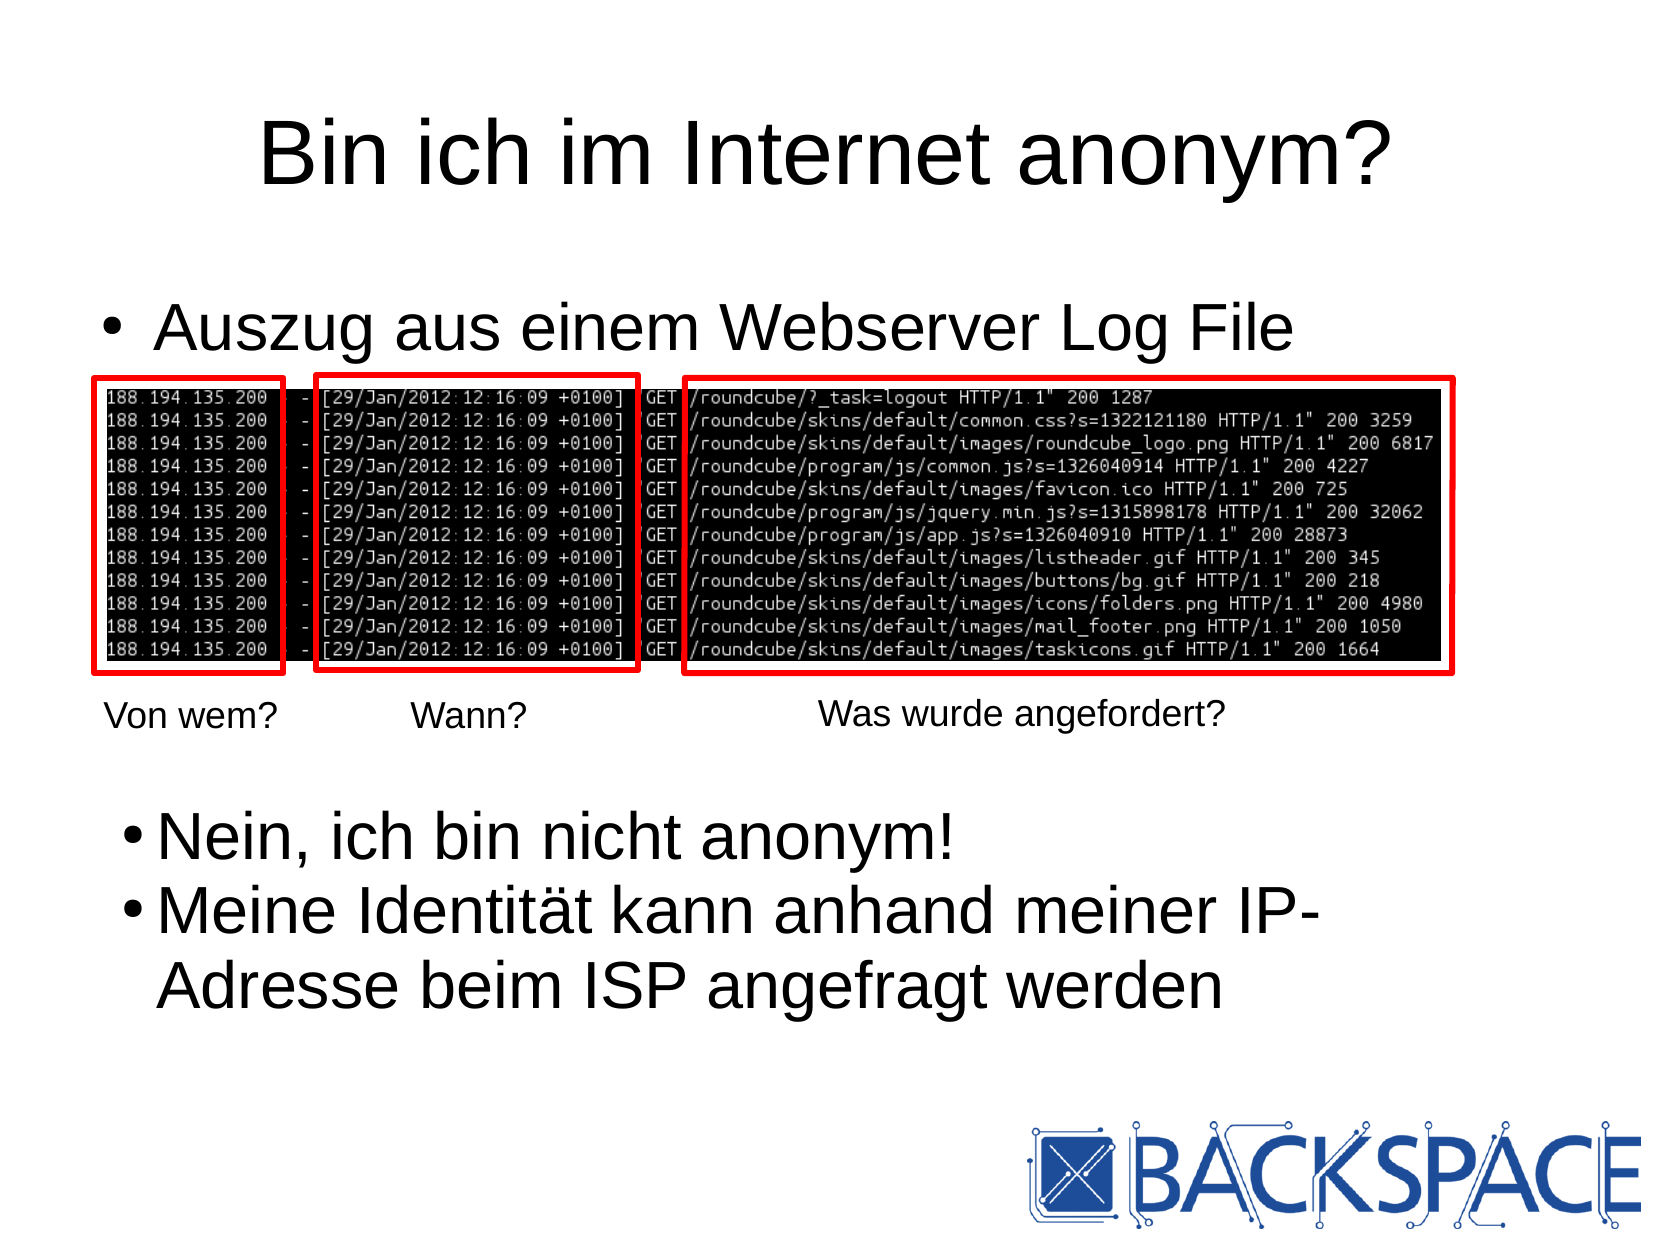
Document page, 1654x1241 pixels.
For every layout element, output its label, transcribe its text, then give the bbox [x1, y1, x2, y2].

text_box Was wurde angefordert? [803, 685, 1300, 742]
title Bin ich im Internet anonym? [82, 49, 1571, 257]
picture [107, 389, 280, 661]
picture [319, 389, 635, 661]
picture [641, 389, 681, 661]
text_box Von wem? [88, 687, 349, 745]
list Auszug aus einem Webserver Log File [82, 290, 1538, 1010]
text_box Wann? [395, 687, 597, 745]
picture [286, 389, 313, 661]
picture [1027, 1121, 1641, 1229]
text_box Nein, ich bin nicht anonym! Meine Identität kann anhand meiner IP-Adresse beim ISP angefragt werden [106, 791, 1430, 1031]
picture [688, 389, 1441, 661]
